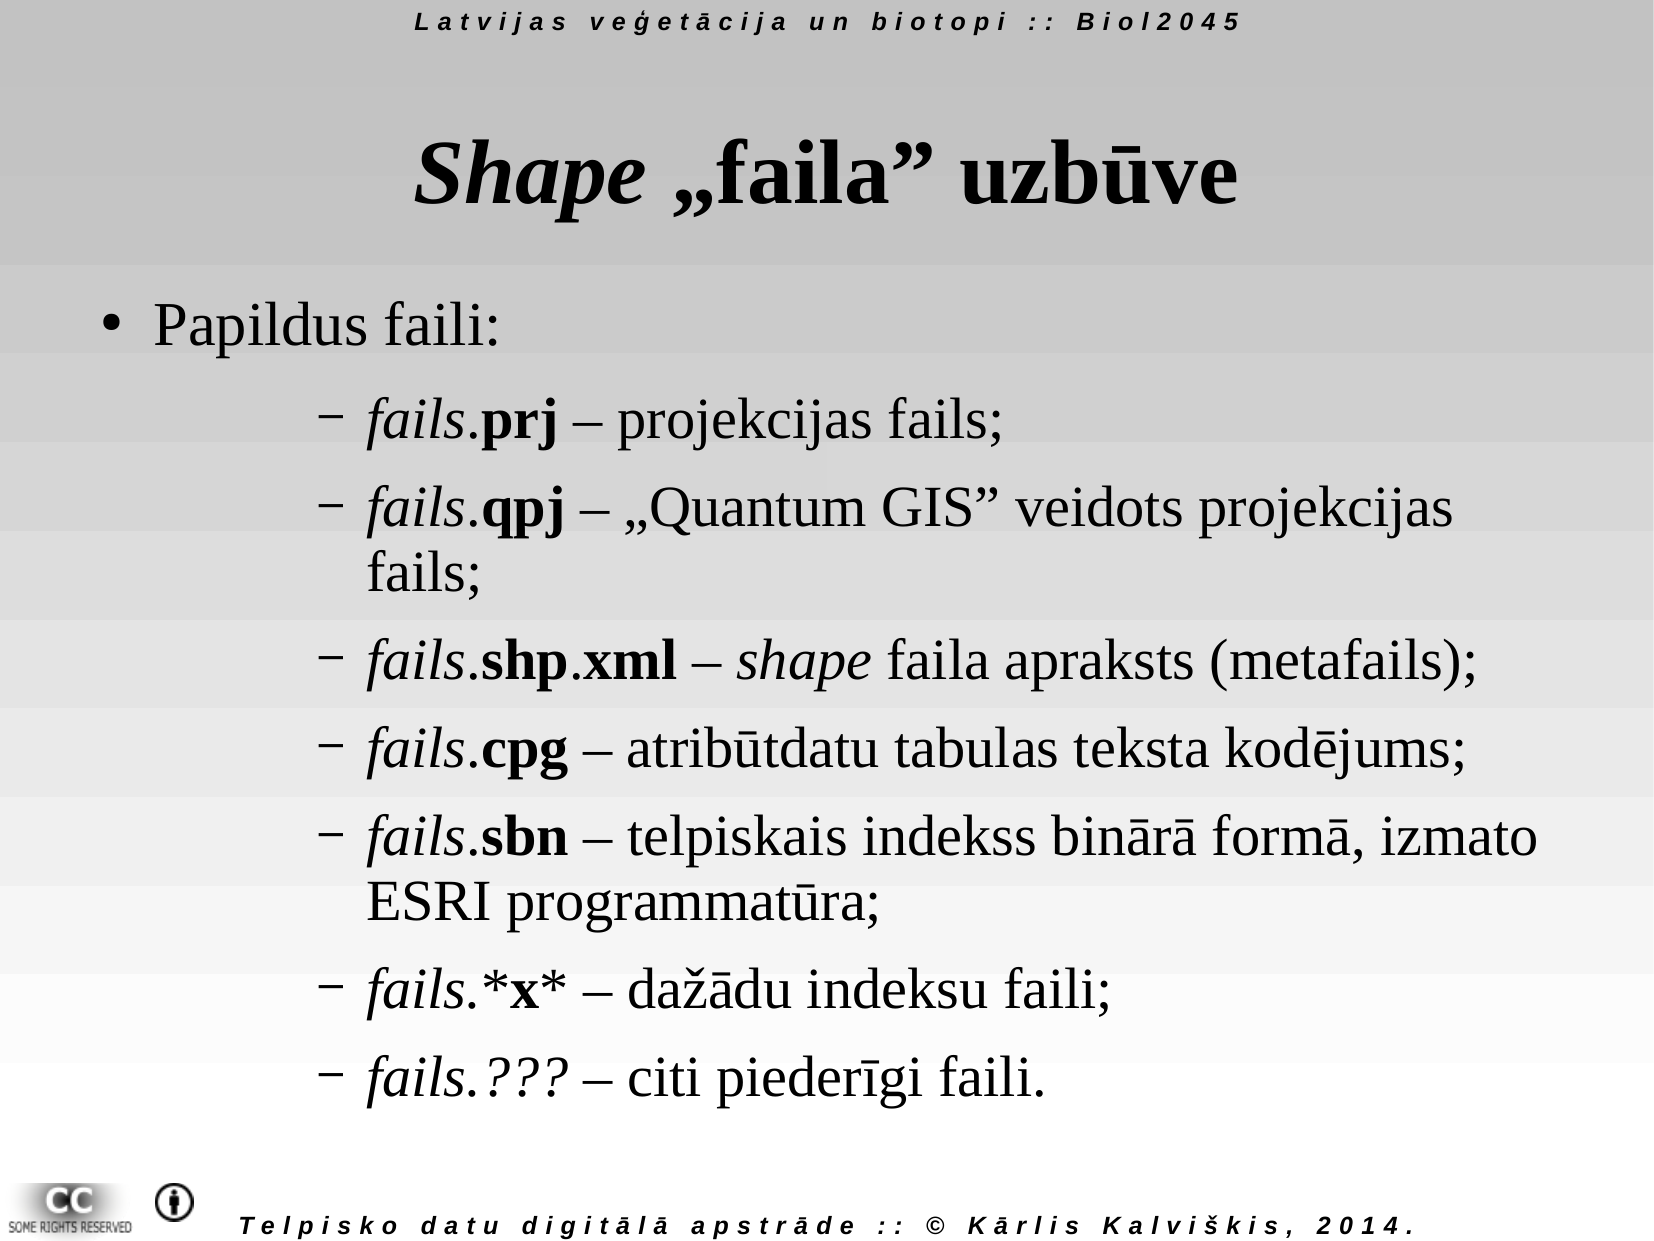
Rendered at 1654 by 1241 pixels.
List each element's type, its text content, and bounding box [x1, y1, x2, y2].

title Shape „faila” uzbūve [29, 56, 1625, 289]
picture [0, 0, 1654, 1241]
list Papildus faili: fails.prj – projekcijas fails; fails.qpj – „Quantum GIS” veidots projekcijas fails; fails.shp.xml – shape faila apraksts (metafails); fails.cpg – atribūtdatu tabulas teksta kodējums; fails.sbn – telpiskais indekss binārā formā, izmato ESRI programmatūra; fails.*x* – dažādu indeksu faili; fails.??? – citi piederīgi faili. [82, 289, 1571, 1109]
